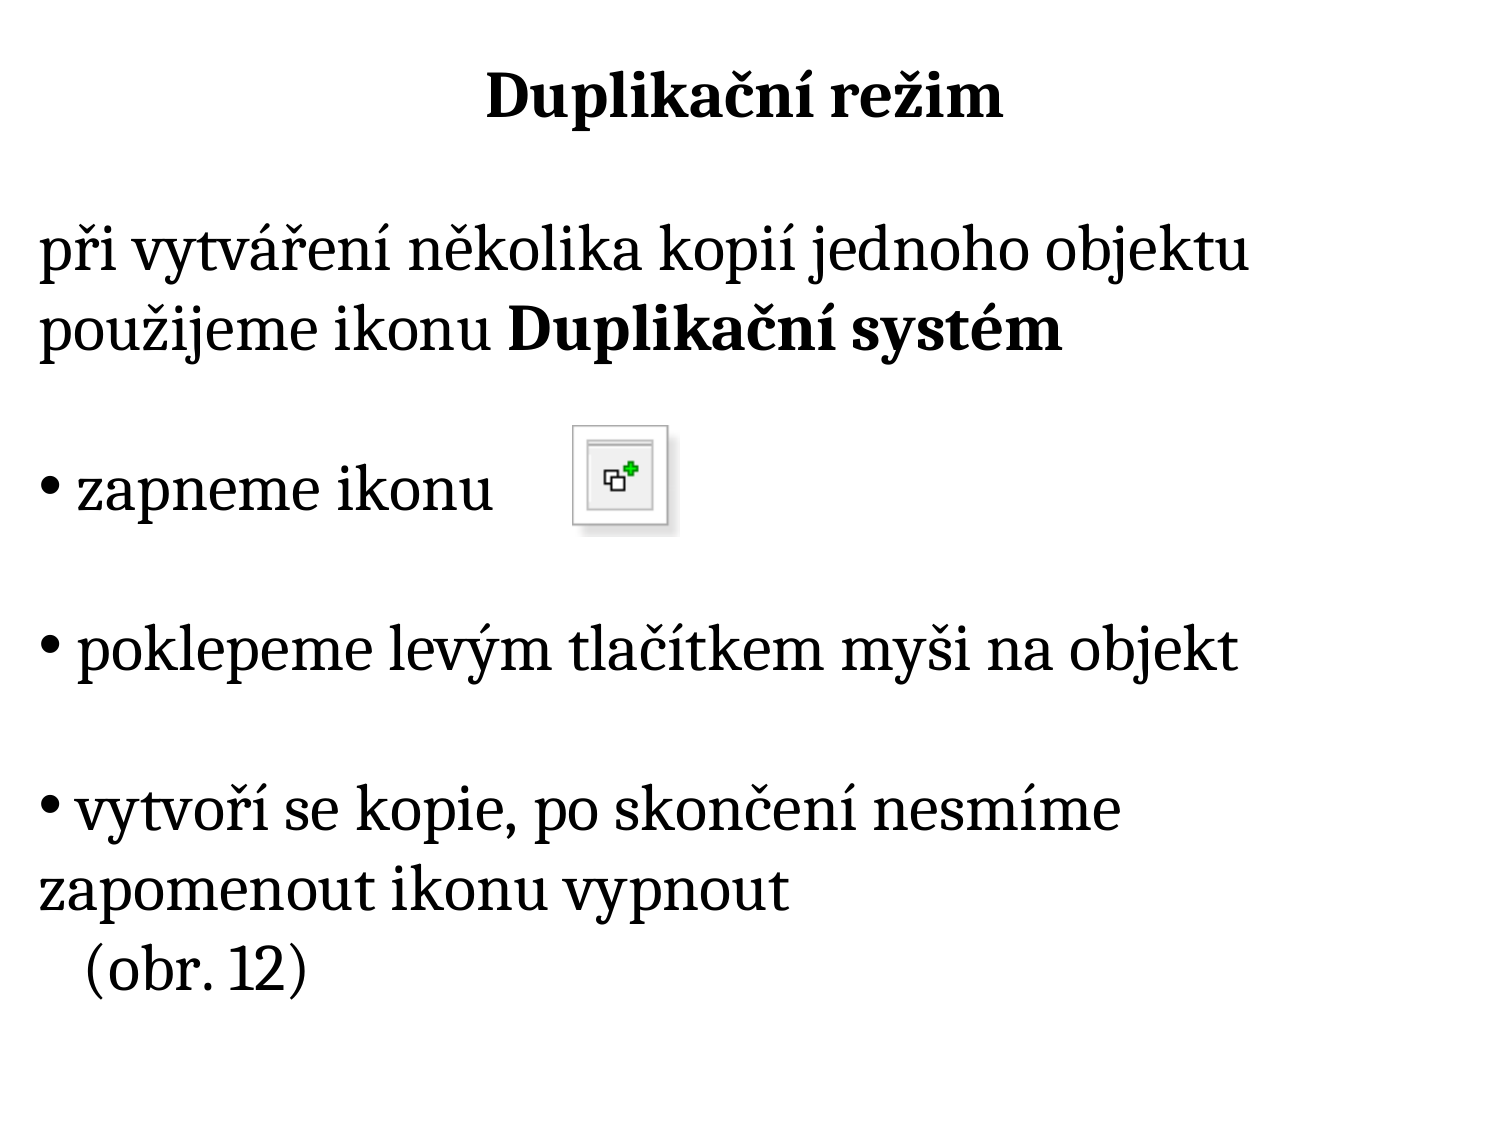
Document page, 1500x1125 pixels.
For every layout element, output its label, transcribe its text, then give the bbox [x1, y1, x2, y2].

text_box Duplikační režim [0, 42, 1496, 196]
text_box při vytváření několika kopií jednoho objektu použijeme ikonu Duplikační systém zapneme ikonu poklepeme levým tlačítkem myši na objekt vytvoří se kopie, po skončení nesmíme zapomenout ikonu vypnout (obr. 12) [0, 196, 1496, 1012]
picture [572, 425, 680, 537]
